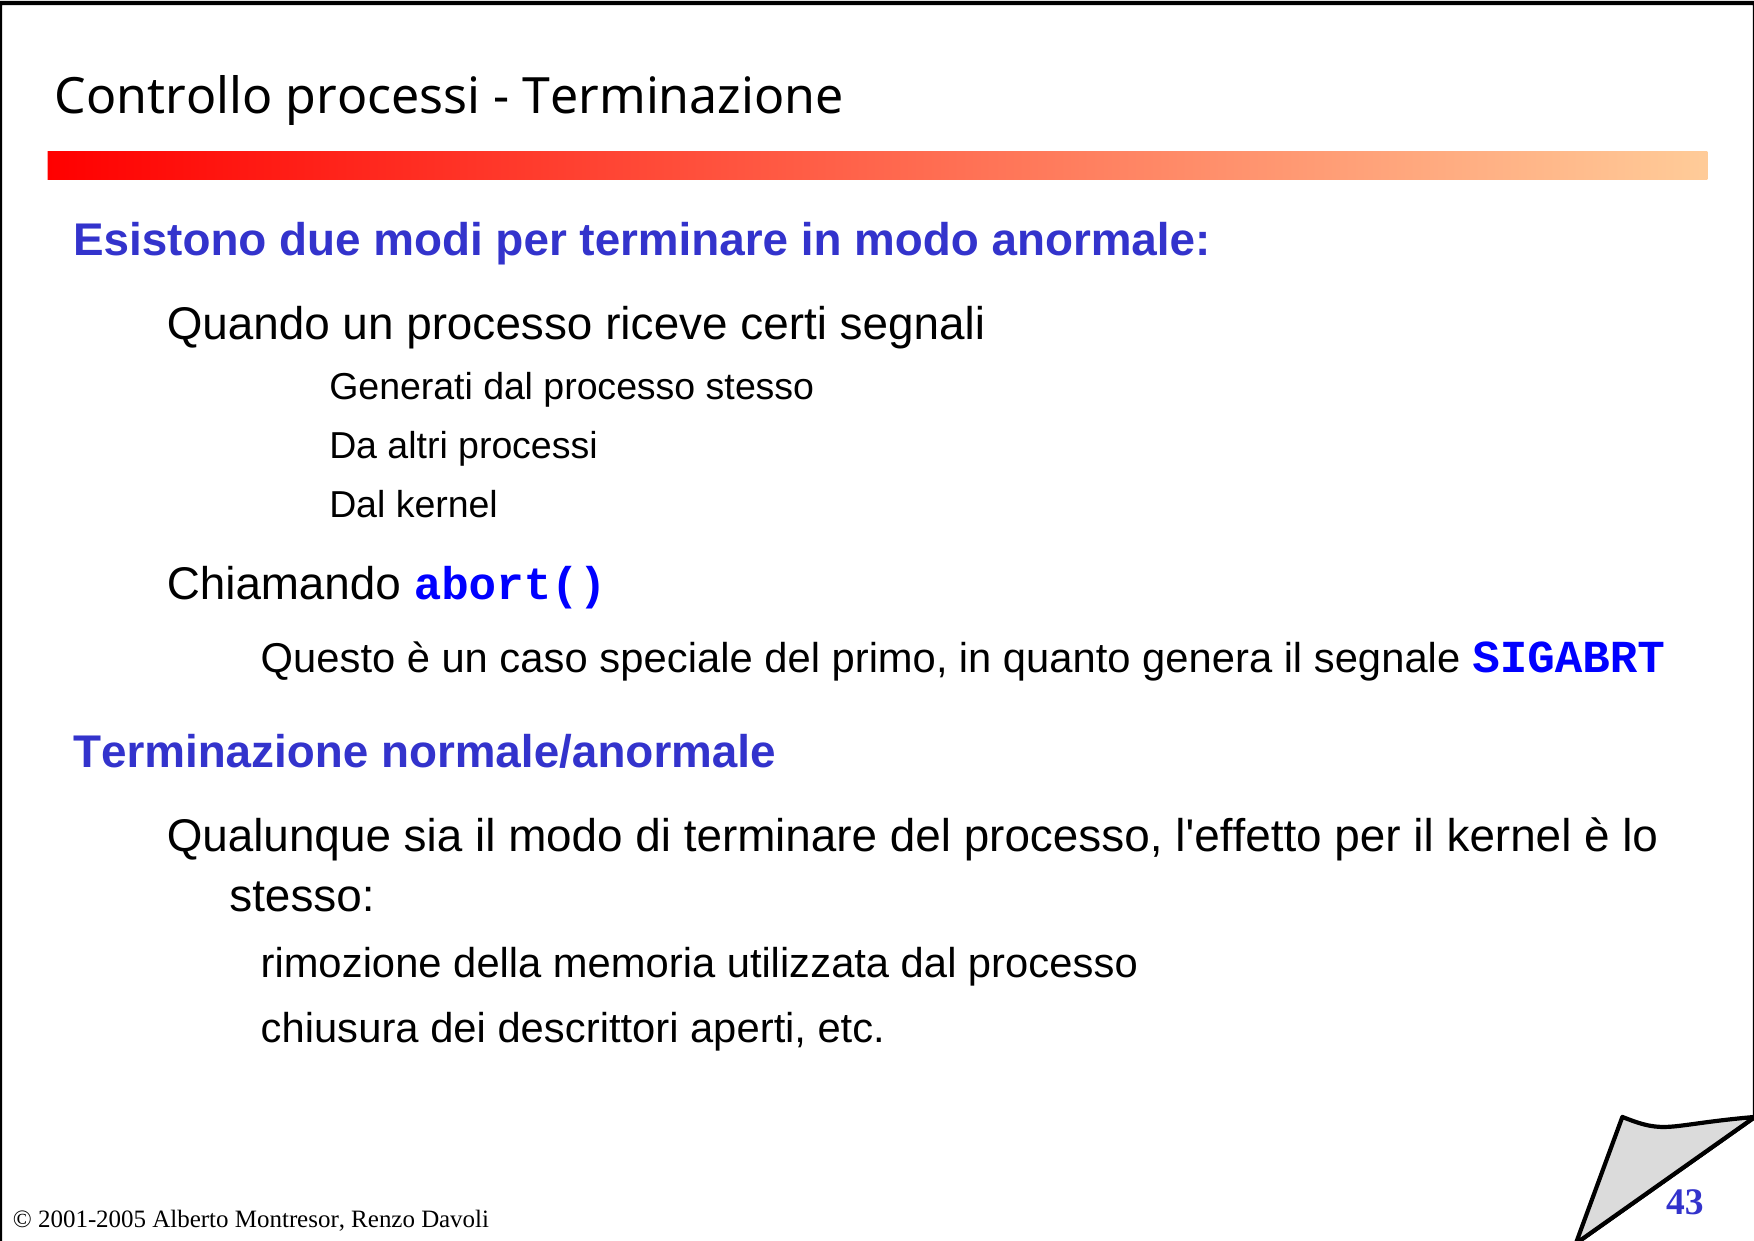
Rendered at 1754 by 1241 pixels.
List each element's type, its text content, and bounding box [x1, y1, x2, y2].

title Controllo processi - Terminazione [40, 49, 1714, 144]
list Esistono due modi per terminare in modo anormale: Quando un processo riceve certi segnali Generati dal processo stesso Da altri processi Dal kernel Chiamando abort() Questo è un caso speciale del primo, in quanto genera il segnale SIGABRT Terminazione normale/anormale Qualunque sia il modo di terminare del processo, l'effetto per il kernel è lo stesso: rimozione della memoria utilizzata dal processo chiusura dei descrittori aperti, etc. [58, 206, 1696, 1213]
